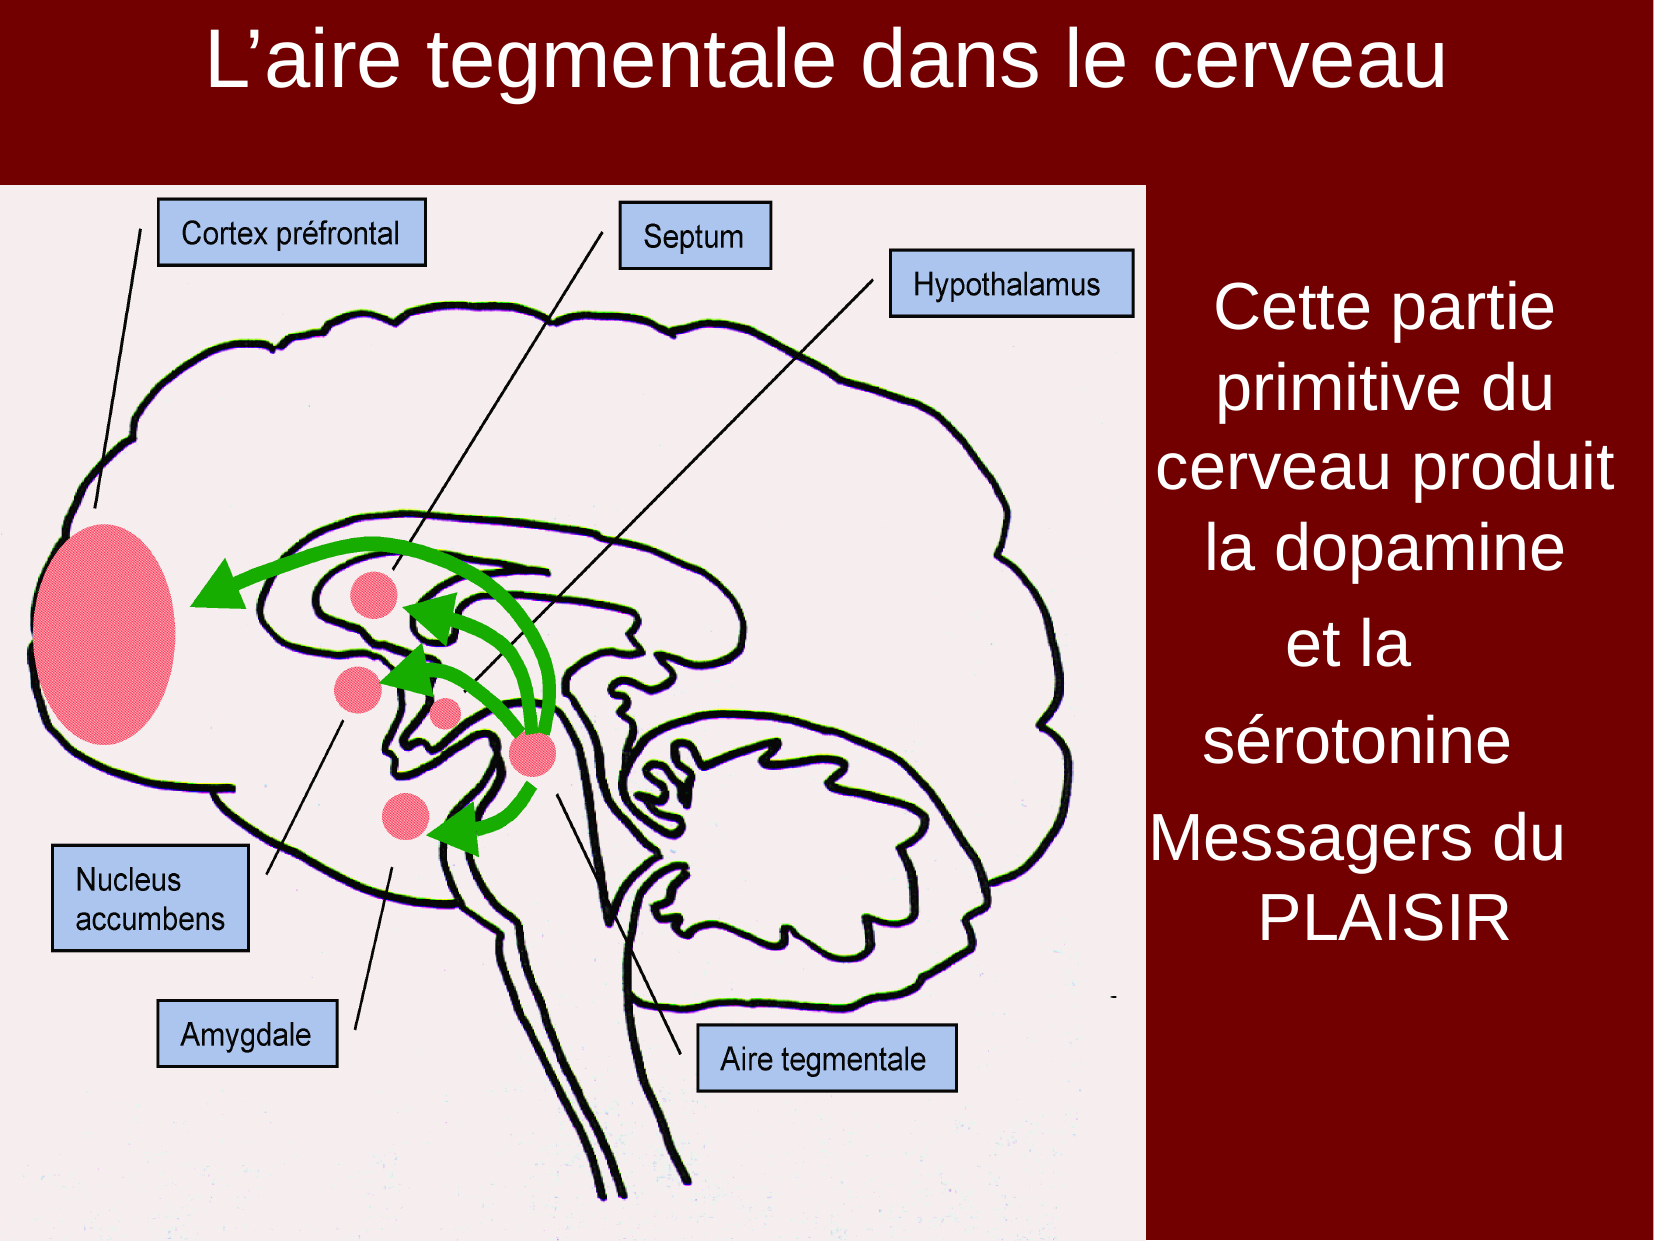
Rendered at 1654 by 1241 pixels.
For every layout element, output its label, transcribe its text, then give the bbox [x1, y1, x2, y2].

title L’aire tegmentale dans le cerveau [0, 0, 1654, 178]
picture [0, 185, 1146, 1241]
list Cette partie primitive du cerveau produit la dopamine et la sérotonine Messagers du PLAISIR [1060, 255, 1654, 1206]
